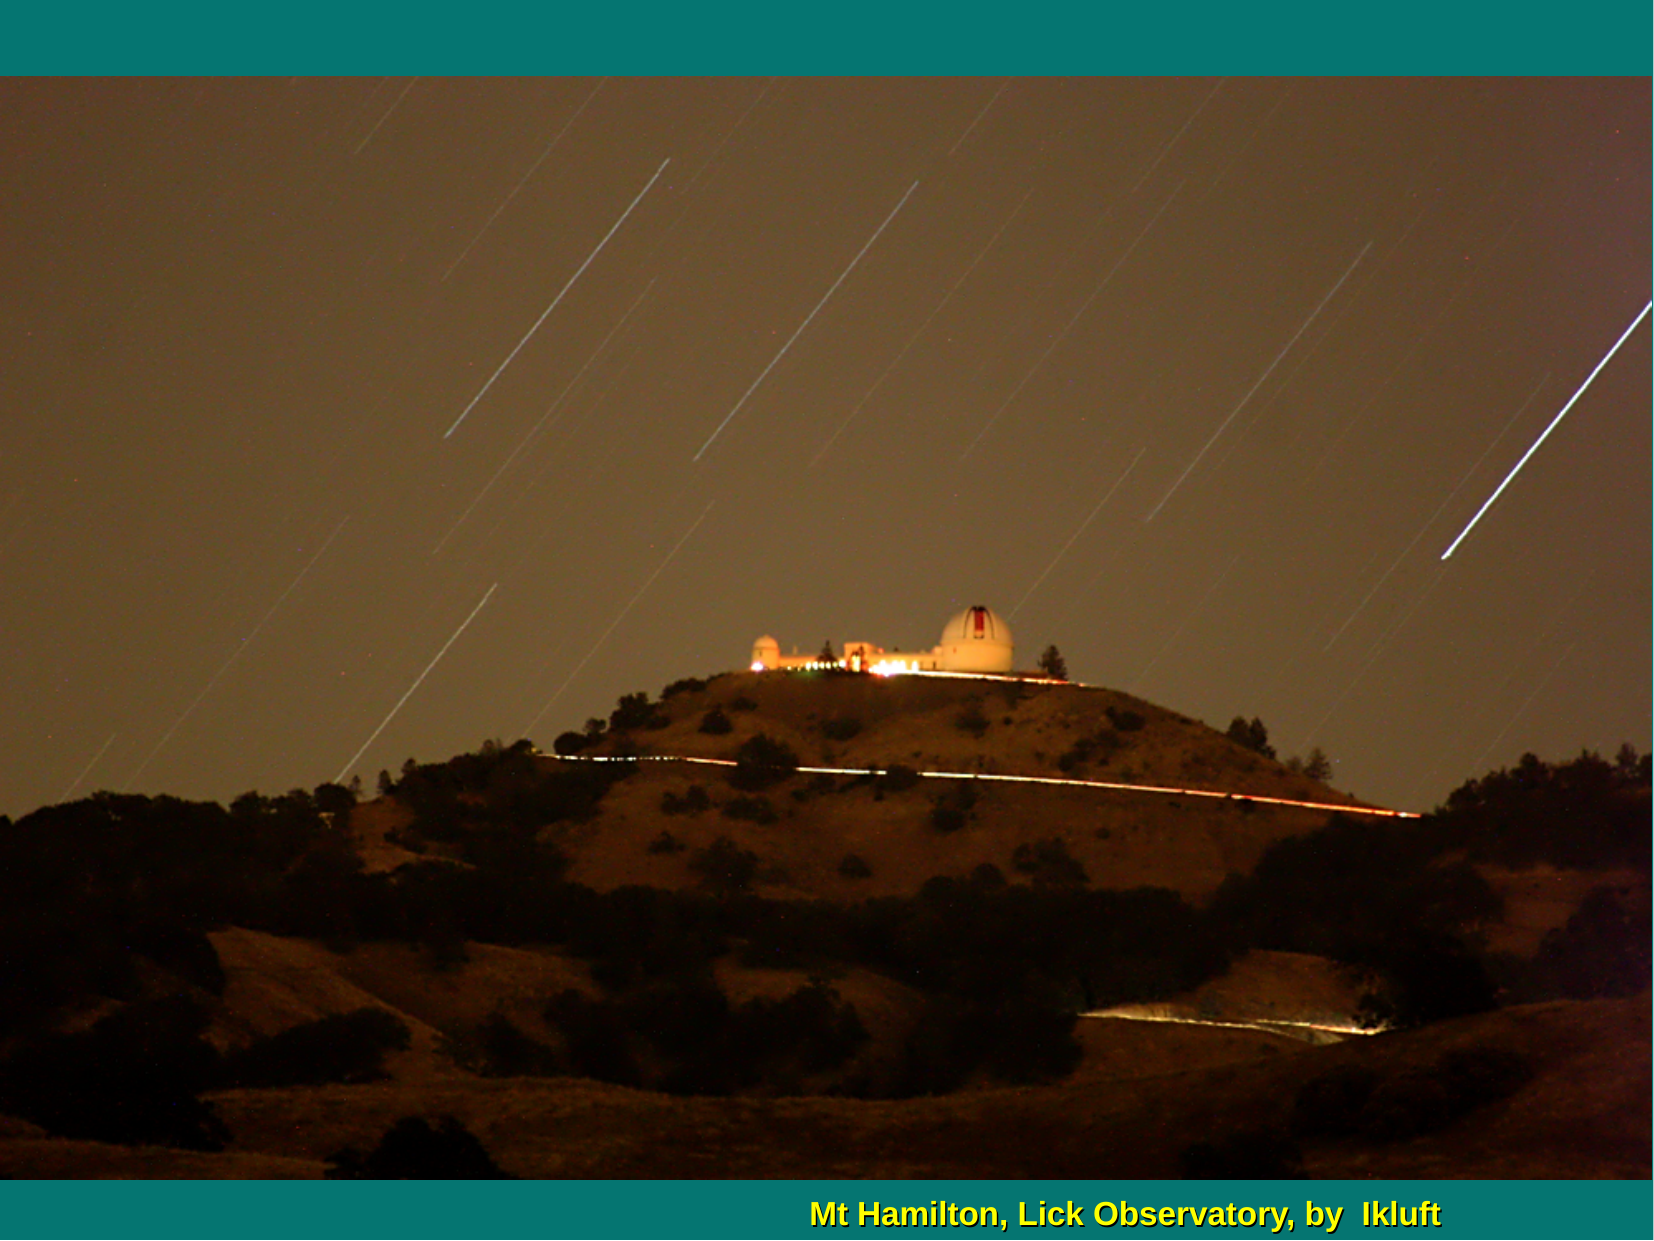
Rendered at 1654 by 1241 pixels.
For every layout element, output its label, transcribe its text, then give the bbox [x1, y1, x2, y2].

picture [0, 76, 1652, 1180]
text_box Mt Hamilton, Lick Observatory, by Ikluft [794, 1188, 1457, 1241]
